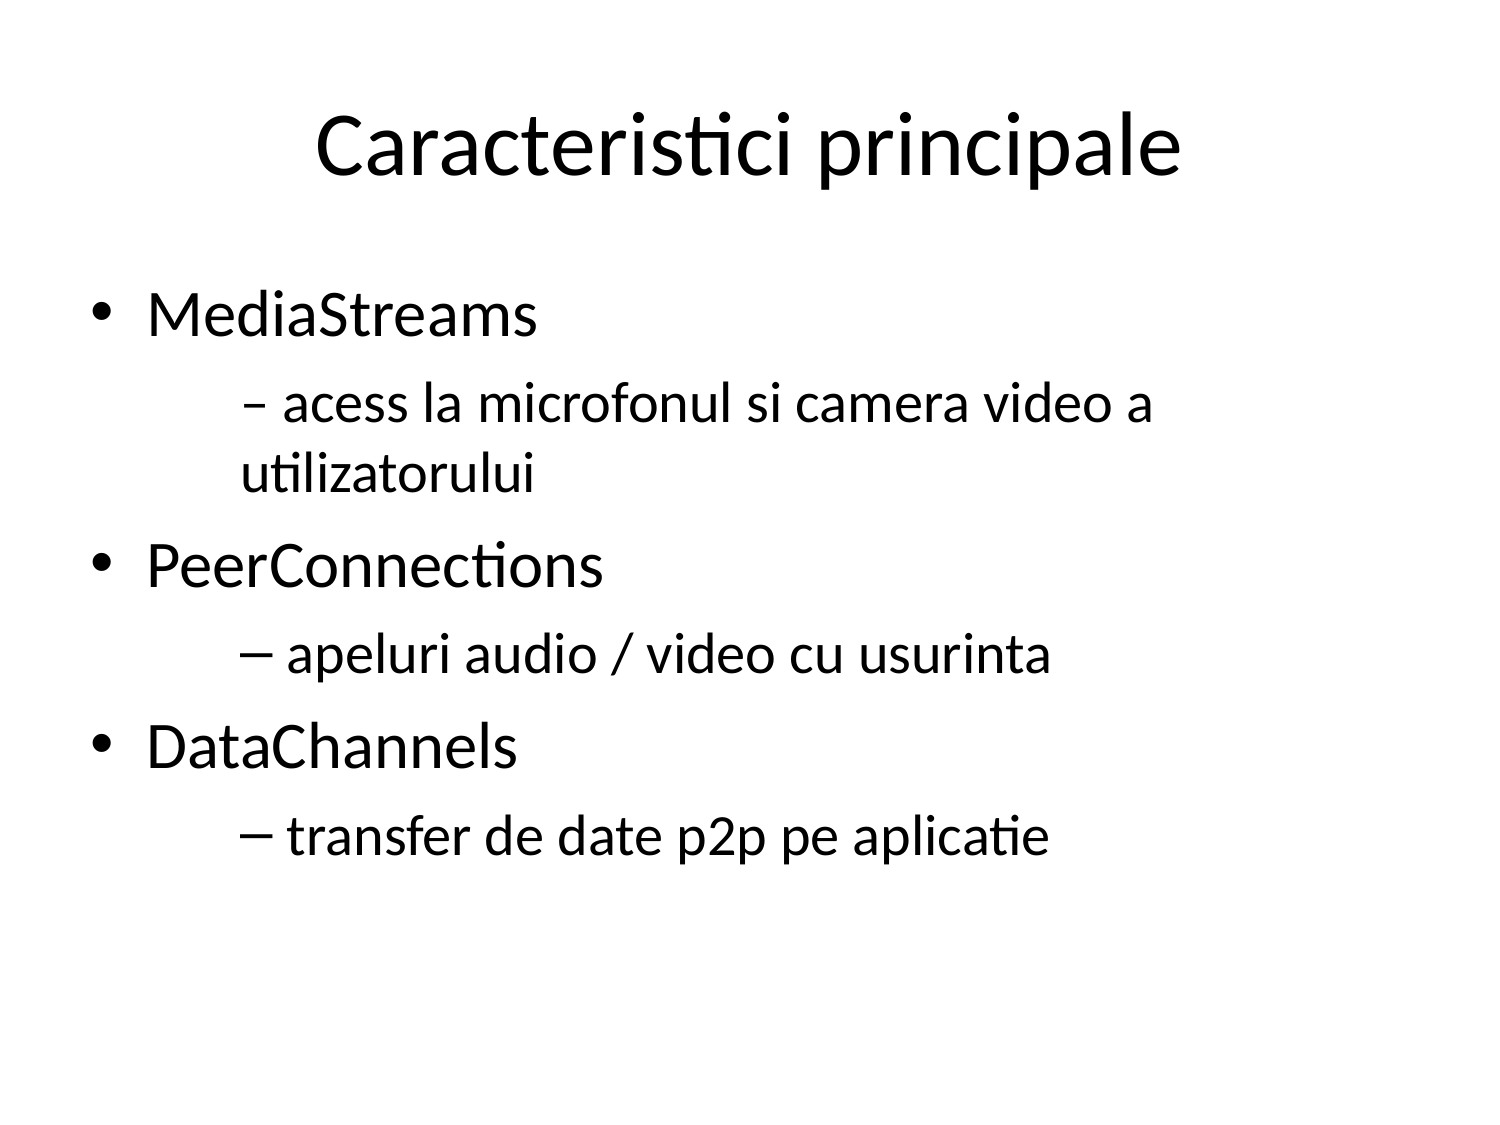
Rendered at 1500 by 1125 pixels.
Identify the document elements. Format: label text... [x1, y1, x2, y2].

title Caracteristici principale [75, 45, 1426, 233]
list MediaStreams – acess la microfonul si camera video a utilizatorului PeerConnections apeluri audio / video cu usurinta DataChannels transfer de date p2p pe aplicatie [75, 262, 1426, 1005]
